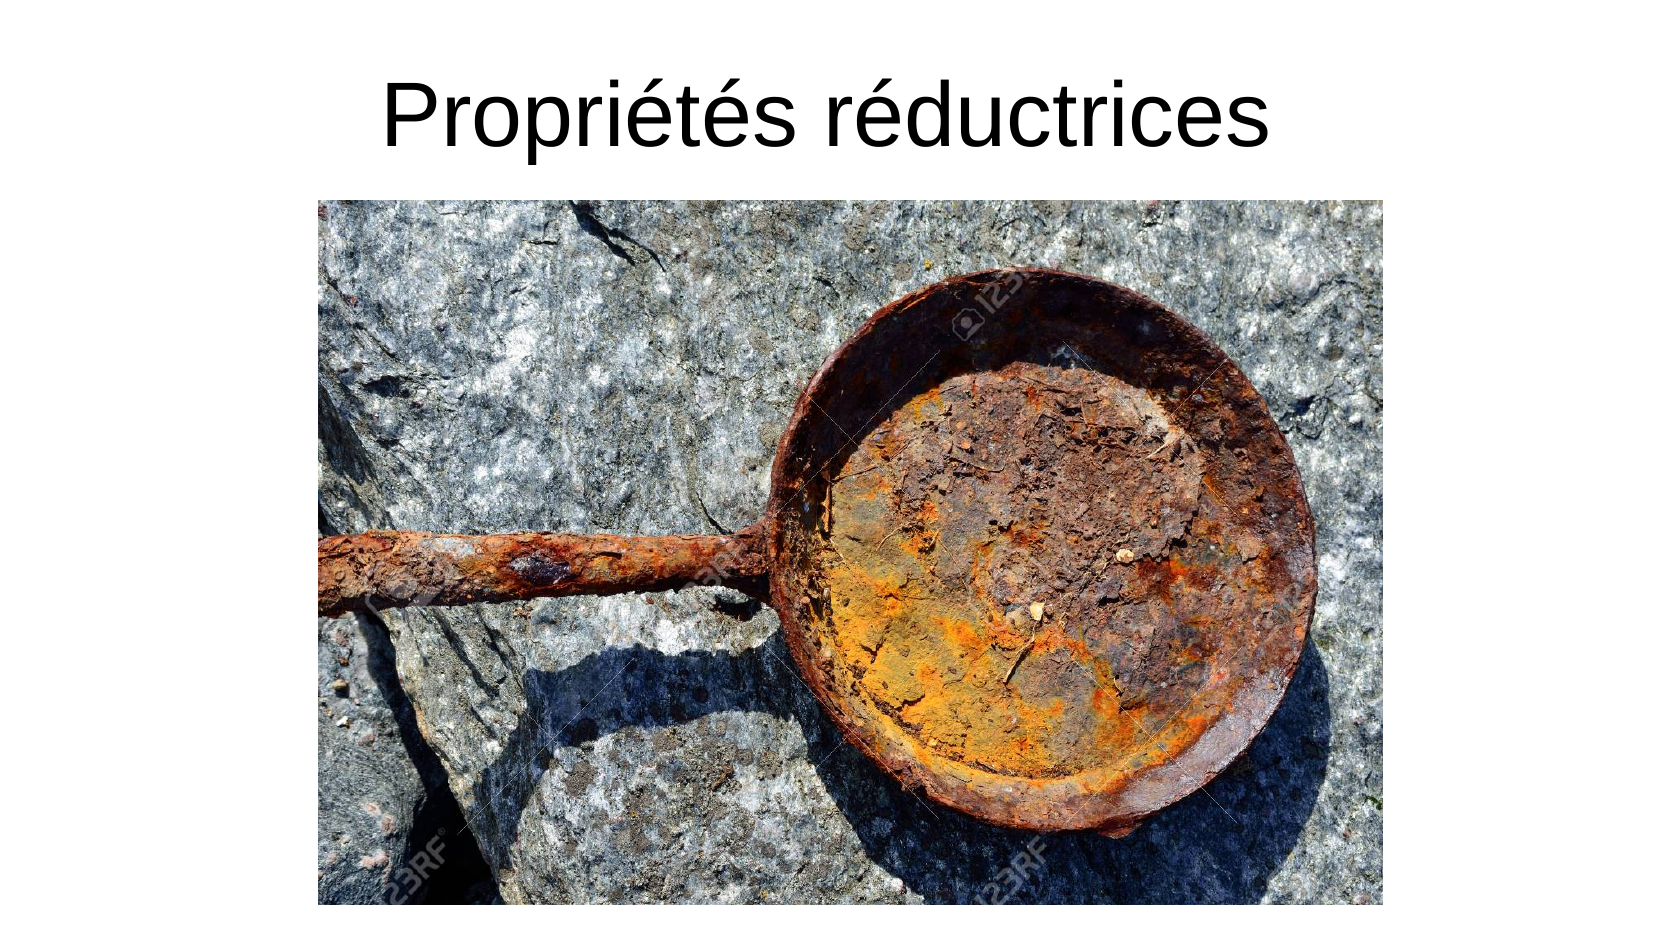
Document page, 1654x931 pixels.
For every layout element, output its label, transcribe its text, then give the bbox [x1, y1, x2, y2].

title Propriétés réductrices [82, 37, 1571, 193]
picture [318, 200, 1383, 905]
